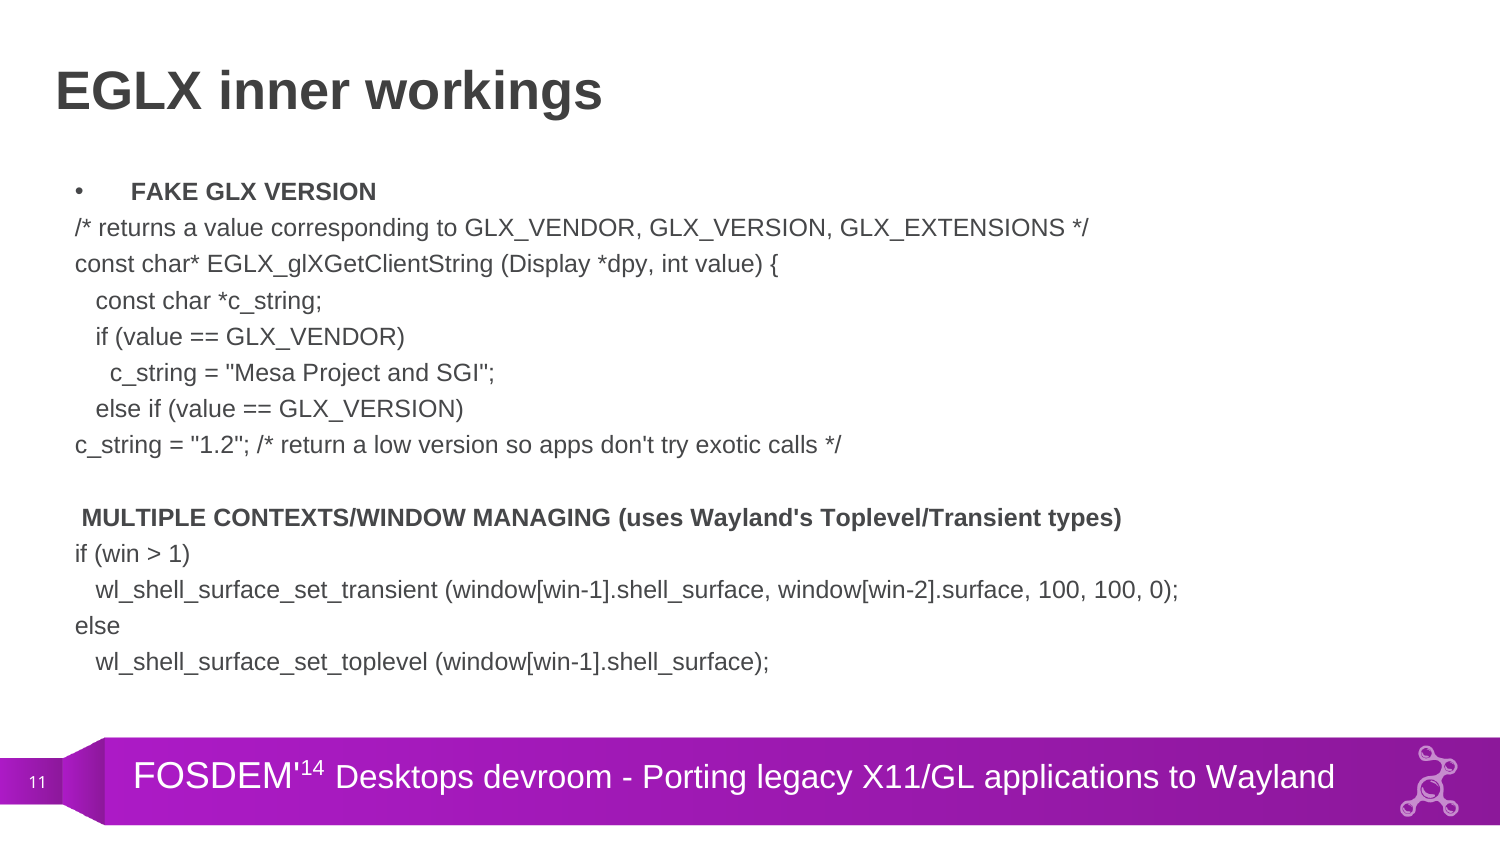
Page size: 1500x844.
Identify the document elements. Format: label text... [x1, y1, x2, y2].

title EGLX inner workings [55, 66, 1406, 176]
list FAKE GLX VERSION /* returns a value corresponding to GLX_VENDOR, GLX_VERSION, GLX_EXTENSIONS */ const char* EGLX_glXGetClientString (Display *dpy, int value) { const char *c_string; if (value == GLX_VENDOR) c_string = "Mesa Project and SGI"; else if (value == GLX_VERSION) c_string = "1.2"; /* return a low version so apps don't try exotic calls */ MULTIPLE CONTEXTS/WINDOW MANAGING (uses Wayland's Toplevel/Transient types) if (win > 1) wl_shell_surface_set_transient (window[win-1].shell_surface, window[win-2].surface, 100, 100, 0); else wl_shell_surface_set_toplevel (window[win-1].shell_surface); [74, 175, 1425, 733]
picture [0, 0, 1500, 844]
